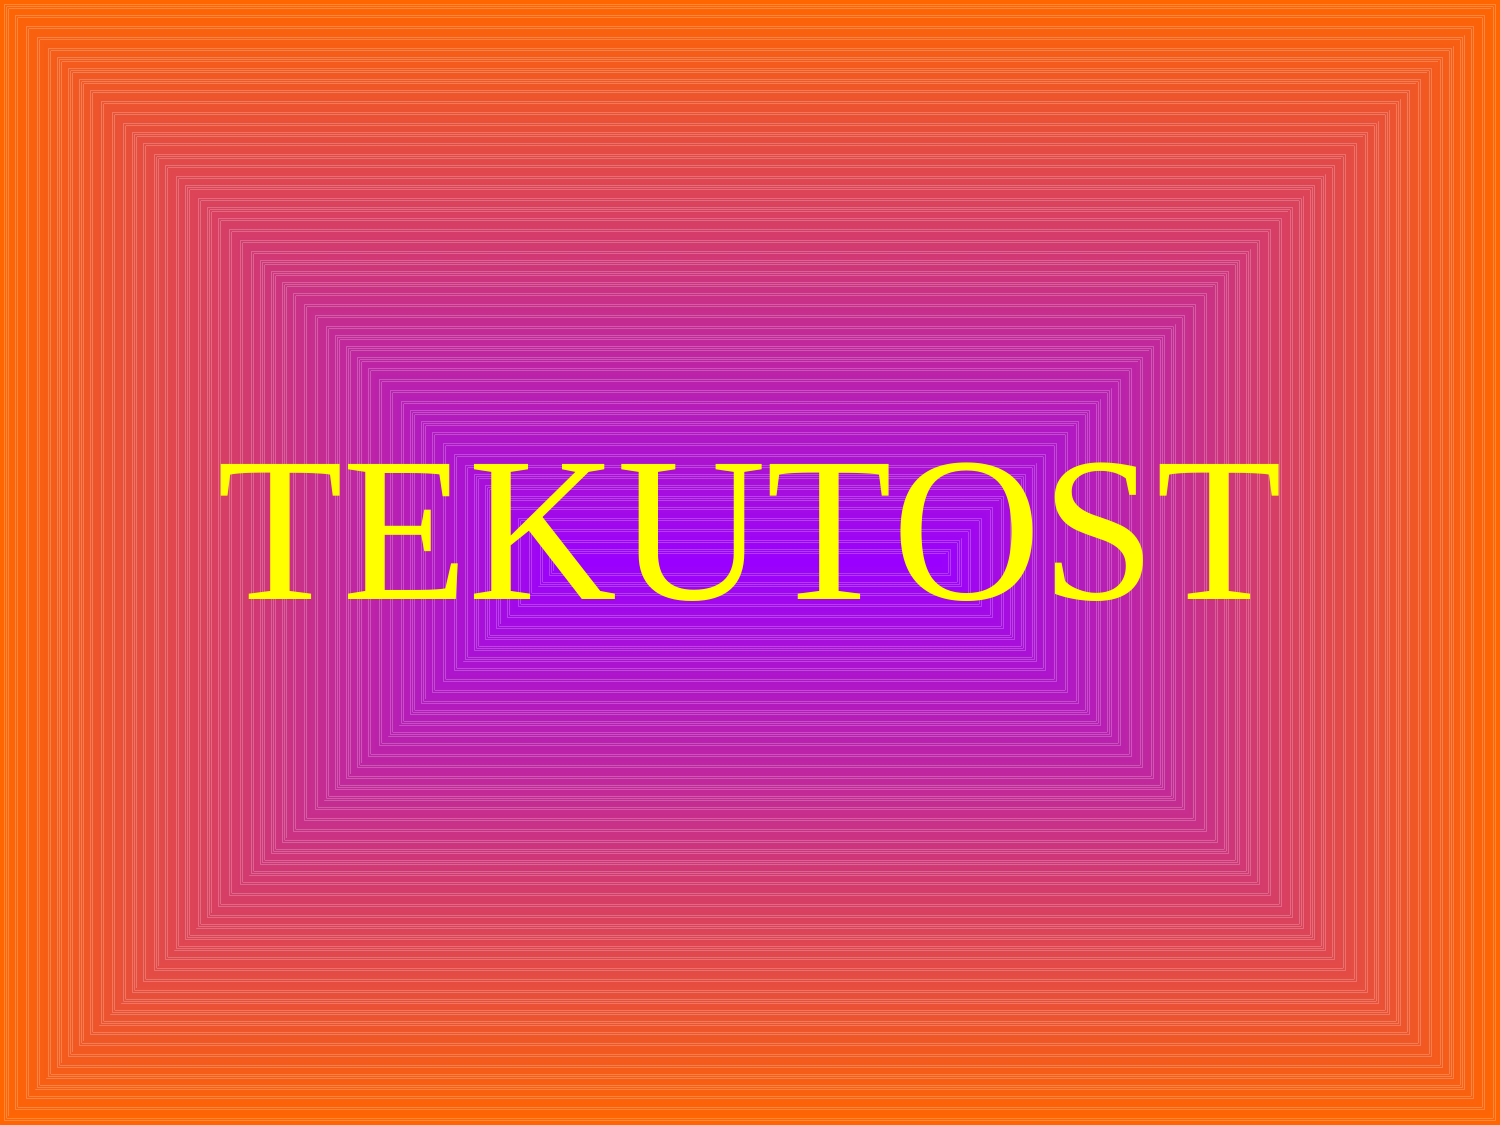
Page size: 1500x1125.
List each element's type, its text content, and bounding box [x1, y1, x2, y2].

text_box TEKUTOST [0, 385, 1500, 649]
